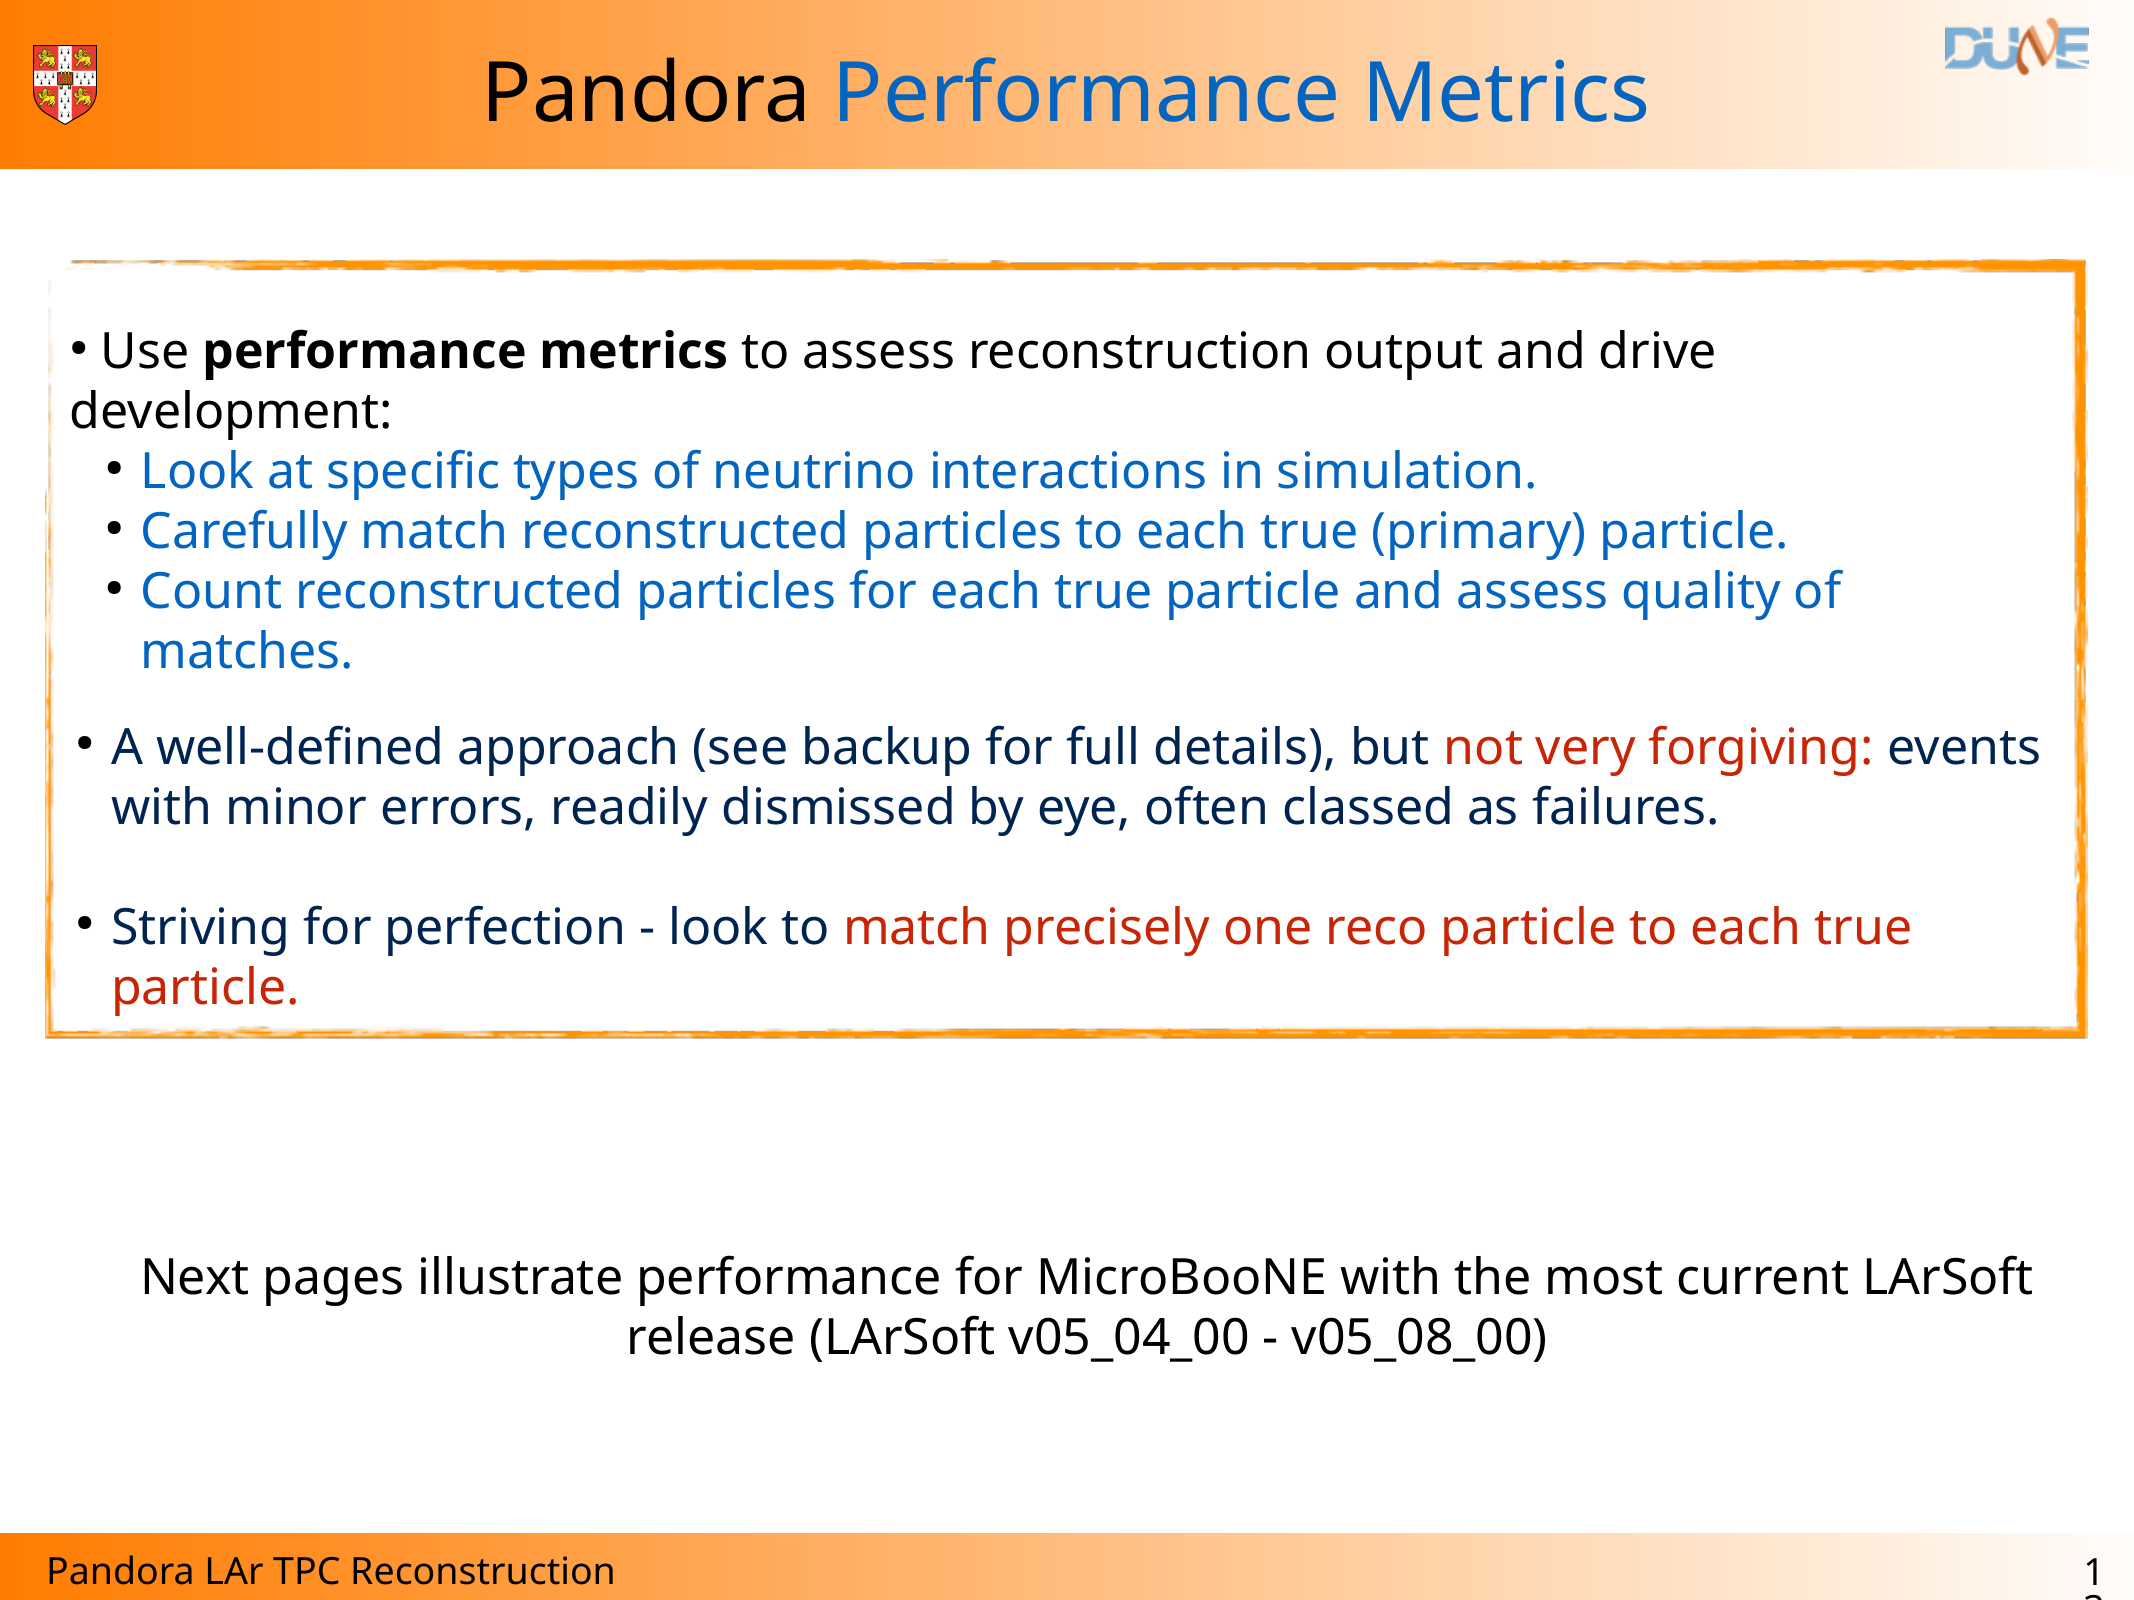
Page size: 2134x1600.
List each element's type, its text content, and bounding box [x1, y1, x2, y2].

text_box Use performance metrics to assess reconstruction output and drive development: Look at specific types of neutrino interactions in simulation. Carefully match reconstructed particles to each true (primary) particle. Count reconstructed particles for each true particle and assess quality of matches. [61, 266, 2046, 731]
text_box Pandora Performance Metrics [208, 27, 1925, 150]
picture [33, 45, 97, 125]
text_box Next pages illustrate performance for MicroBooNE with the most current LArSoft release (LArSoft v05_04_00 - v05_08_00) [96, 1235, 2079, 1373]
text_box <number> [942, 0, 949, 27]
text_box <number> [942, 1533, 949, 1600]
picture [45, 259, 2088, 1041]
picture [1944, 17, 2090, 76]
text_box A well-defined approach (see backup for full details), but not very forgiving: events with minor errors, readily dismissed by eye, often classed as failures. Striving for perfection - look to match precisely one reco particle to each true particle. [67, 720, 2051, 1008]
text_box <number> [2075, 1539, 2132, 1600]
text_box w [cm] [433, 1533, 438, 1600]
